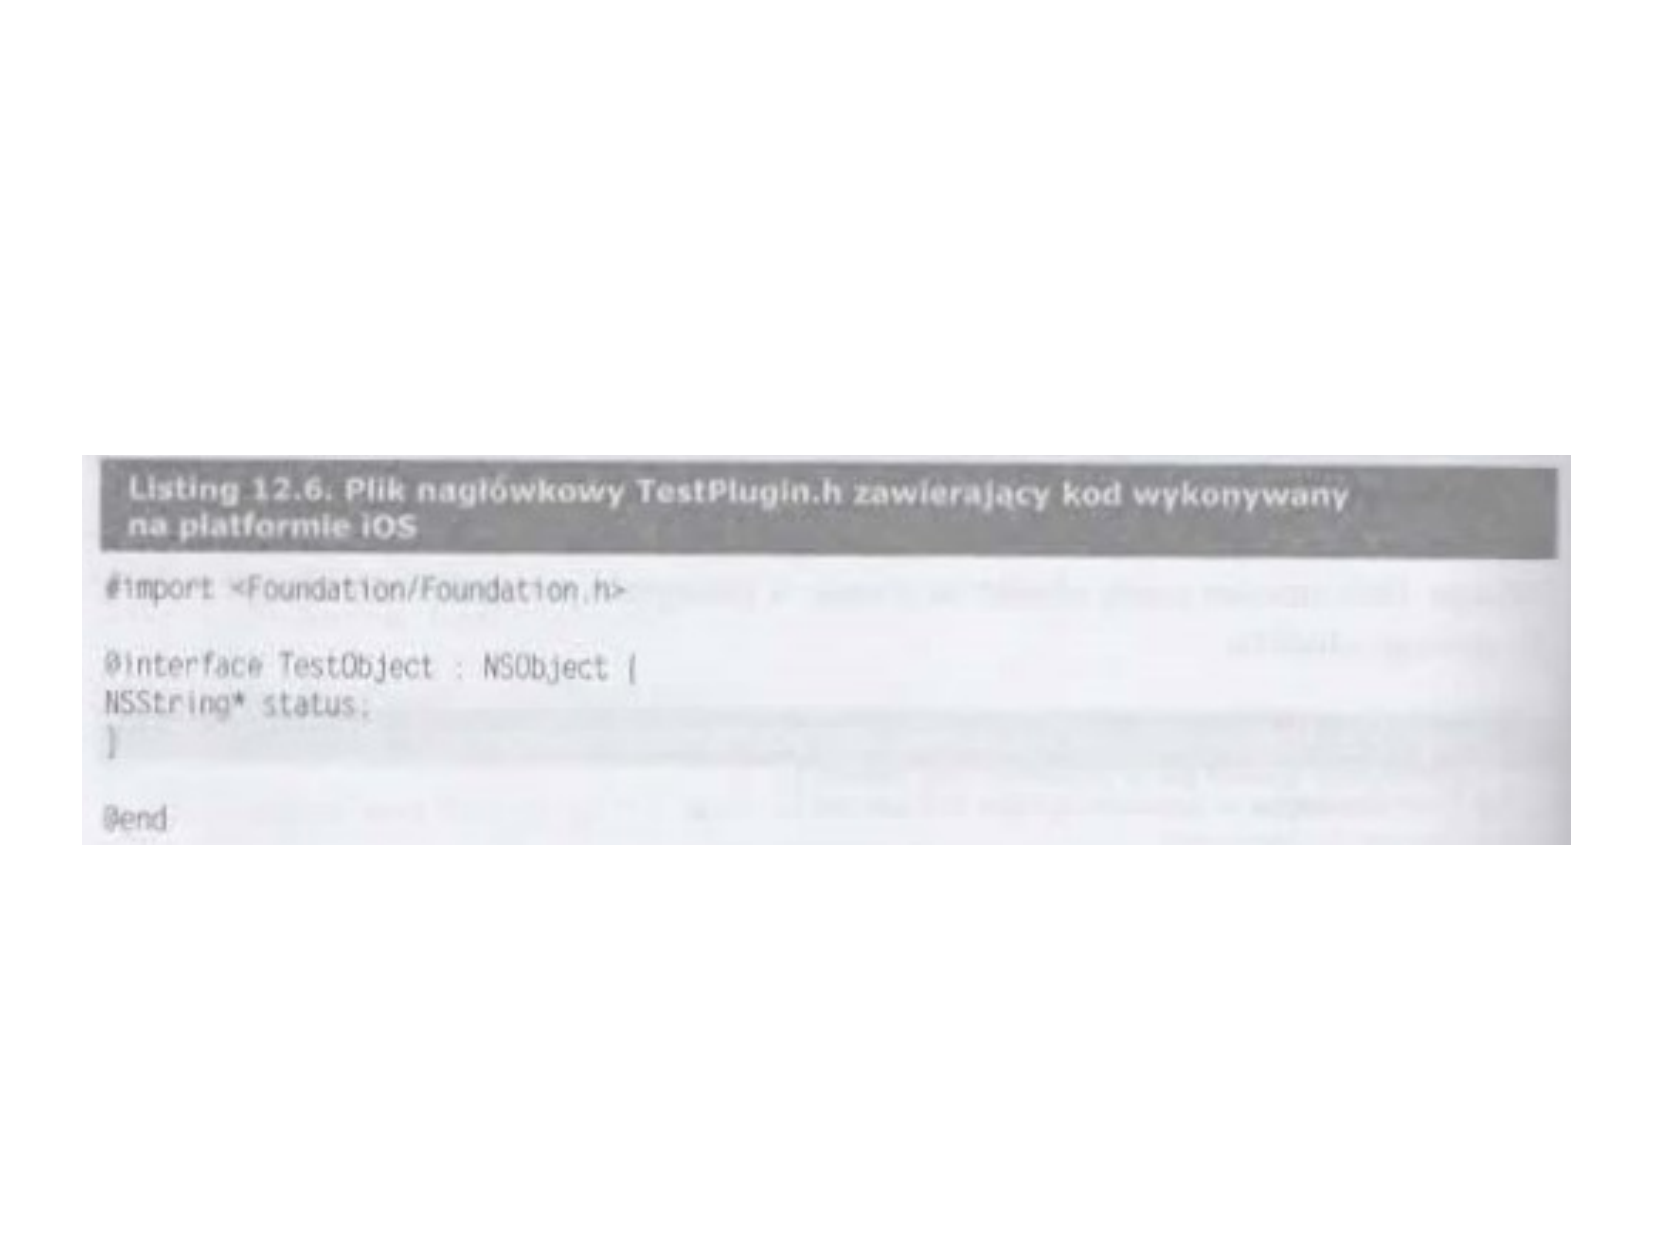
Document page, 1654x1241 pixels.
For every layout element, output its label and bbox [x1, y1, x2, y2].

picture [82, 455, 1571, 845]
